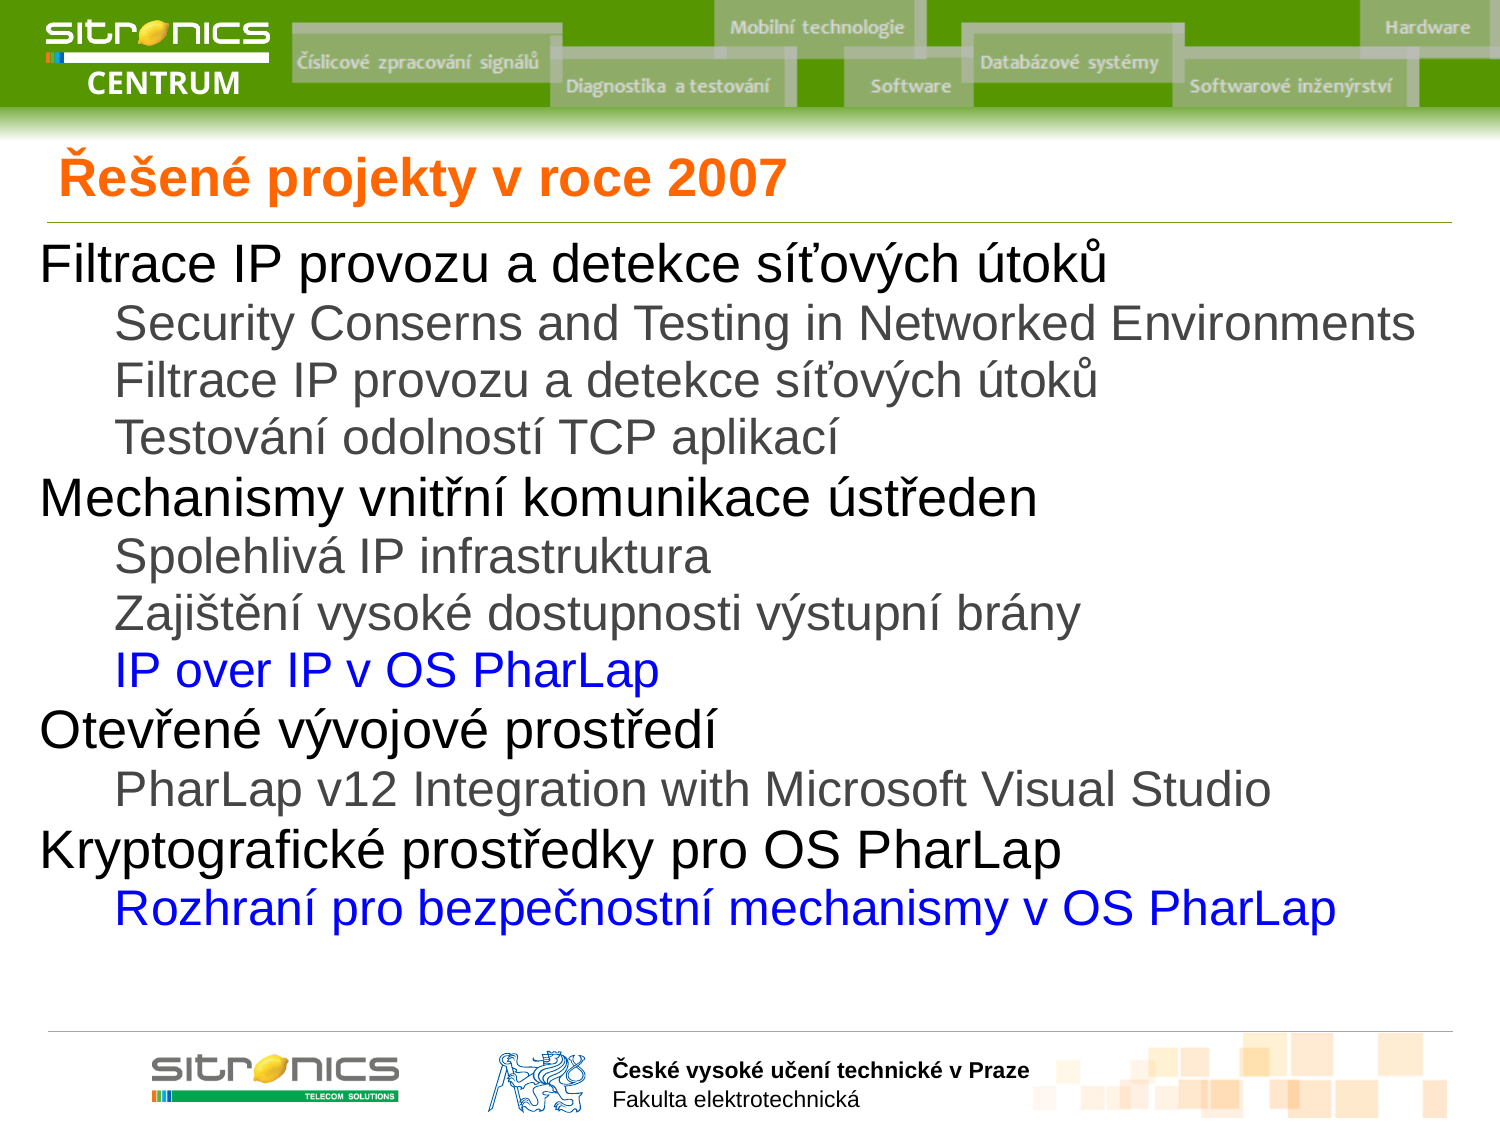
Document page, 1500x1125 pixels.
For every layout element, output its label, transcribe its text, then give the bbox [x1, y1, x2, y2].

picture [1033, 1033, 1447, 1118]
list Filtrace IP provozu a detekce síťových útoků Security Conserns and Testing in Networked Environments Filtrace IP provozu a detekce síťových útoků Testování odolností TCP aplikací Mechanismy vnitřní komunikace ústředen Spolehlivá IP infrastruktura Zajištění vysoké dostupnosti výstupní brány IP over IP v OS PharLap Otevřené vývojové prostředí PharLap v12 Integration with Microsoft Visual Studio Kryptografické prostředky pro OS PharLap Rozhraní pro bezpečnostní mechanismy v OS PharLap [25, 236, 1500, 1026]
title Řešené projekty v roce 2007 [43, 139, 1454, 223]
picture [152, 1046, 399, 1102]
picture [0, 0, 1500, 107]
